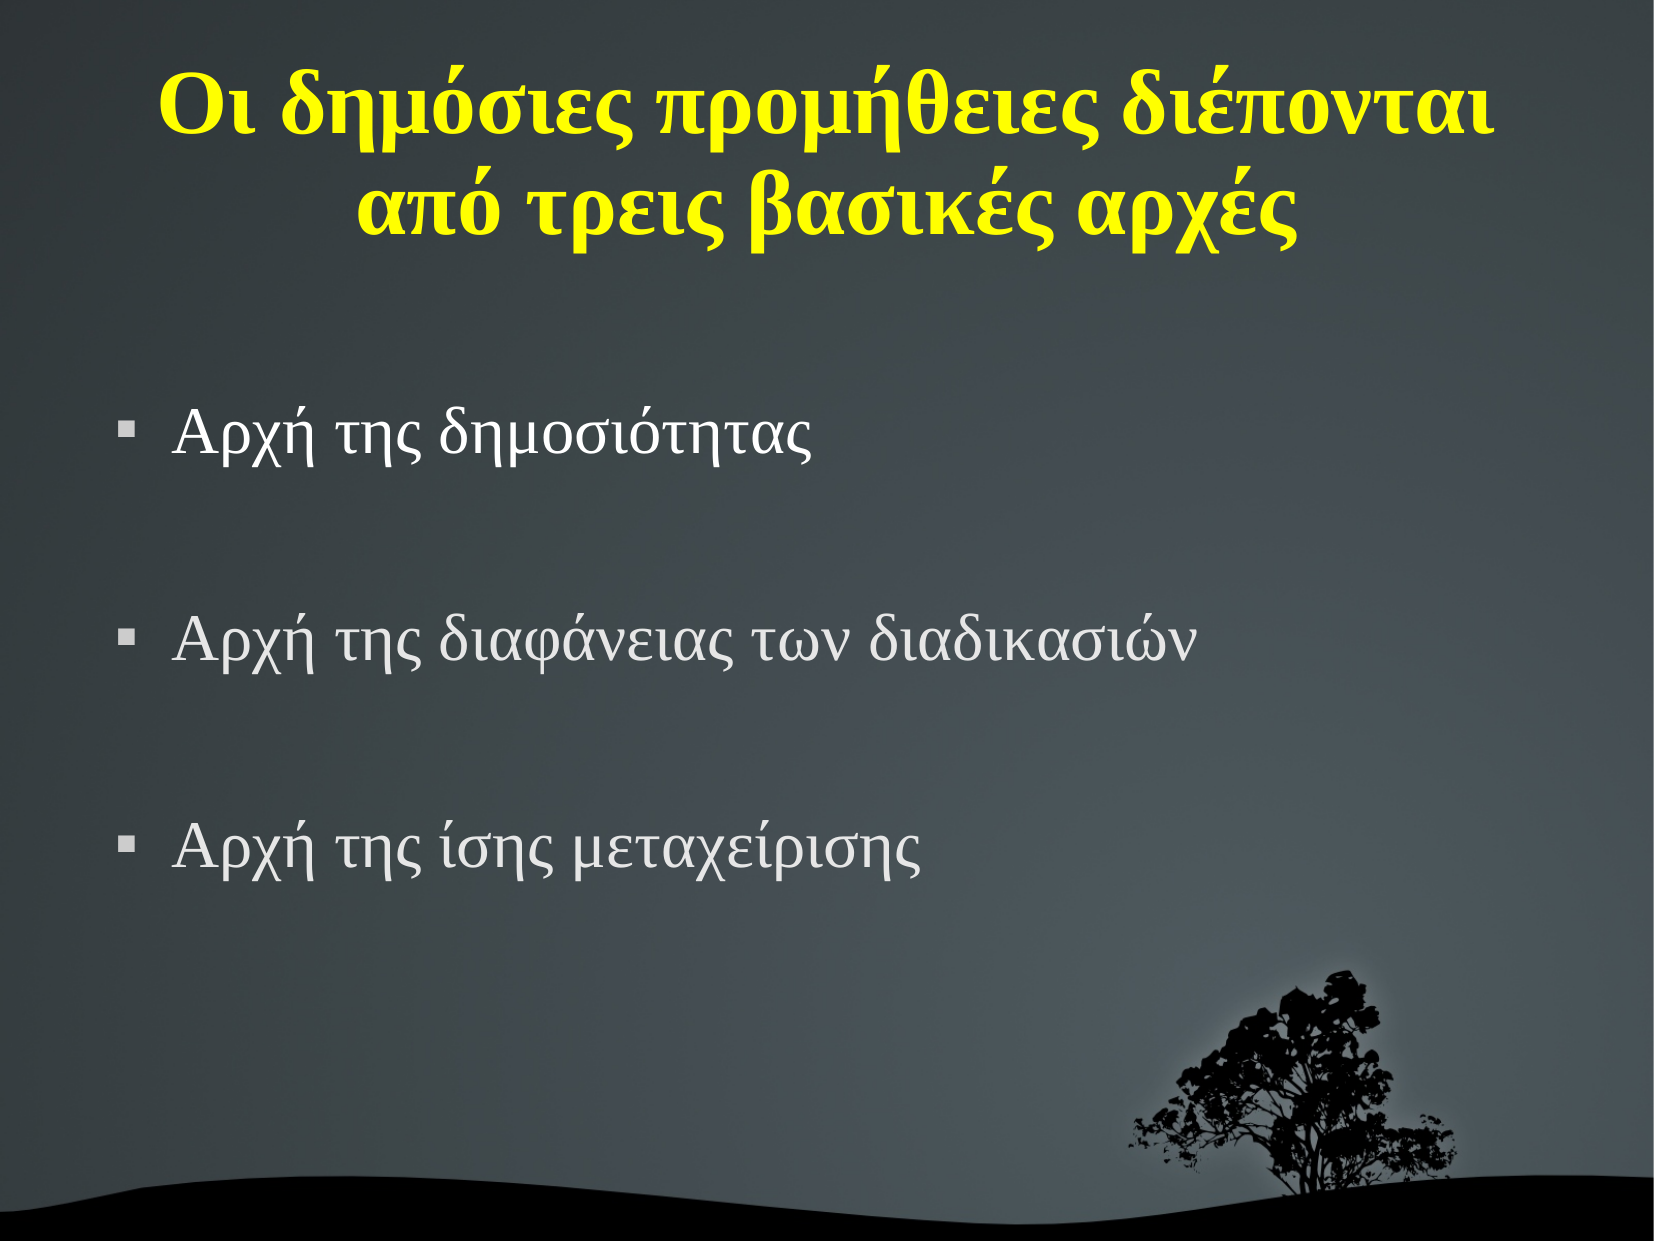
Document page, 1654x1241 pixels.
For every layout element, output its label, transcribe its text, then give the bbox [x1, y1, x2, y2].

title Οι δημόσιες προμήθειες διέπονται από τρεις βασικές αρχές [82, 49, 1571, 257]
list Αρχή της δημοσιότητας Αρχή της διαφάνειας των διαδικασιών Αρχή της ίσης μεταχείρισης [82, 290, 1571, 1109]
picture [0, 0, 1654, 1241]
